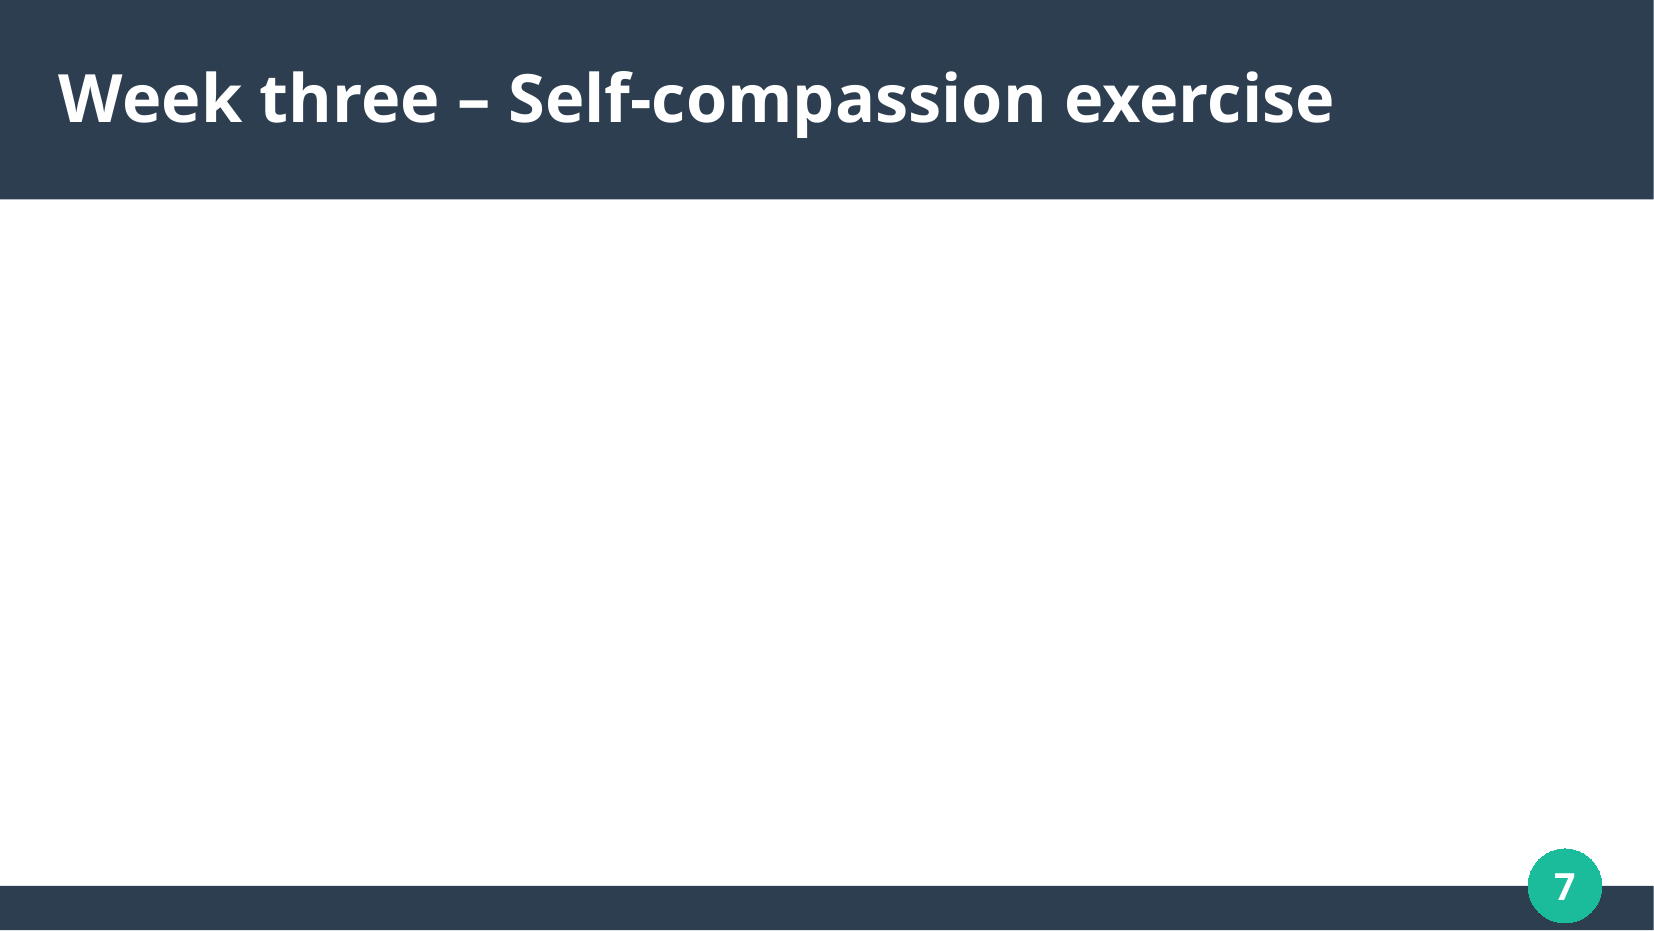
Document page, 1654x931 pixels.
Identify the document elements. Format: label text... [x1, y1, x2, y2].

title Week three – Self-compassion exercise [59, 37, 1595, 156]
